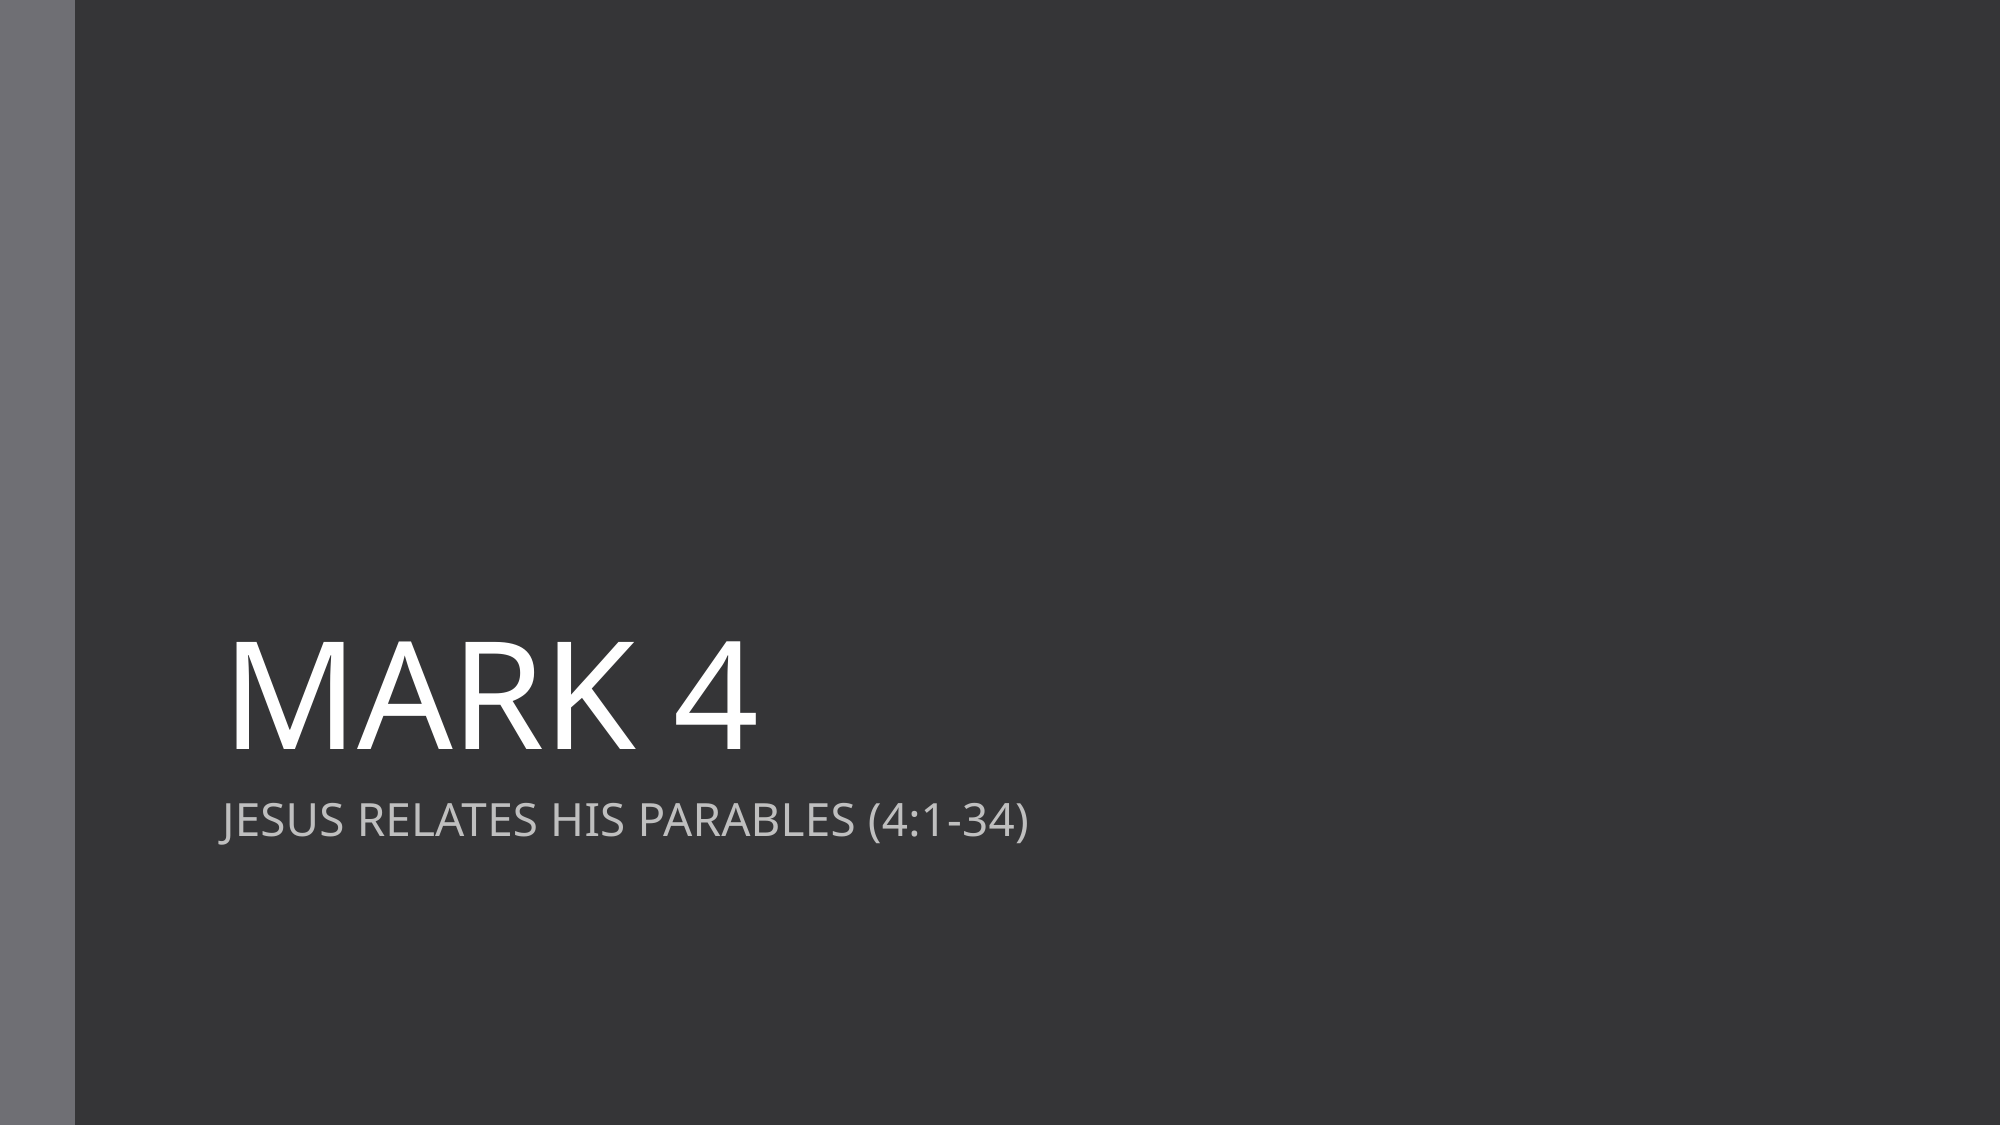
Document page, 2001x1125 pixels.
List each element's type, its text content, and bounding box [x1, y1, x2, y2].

subtitle JESUS RELATES HIS PARABLES (4:1-34) [206, 787, 1752, 1066]
title MARK 4 [206, 124, 1752, 787]
